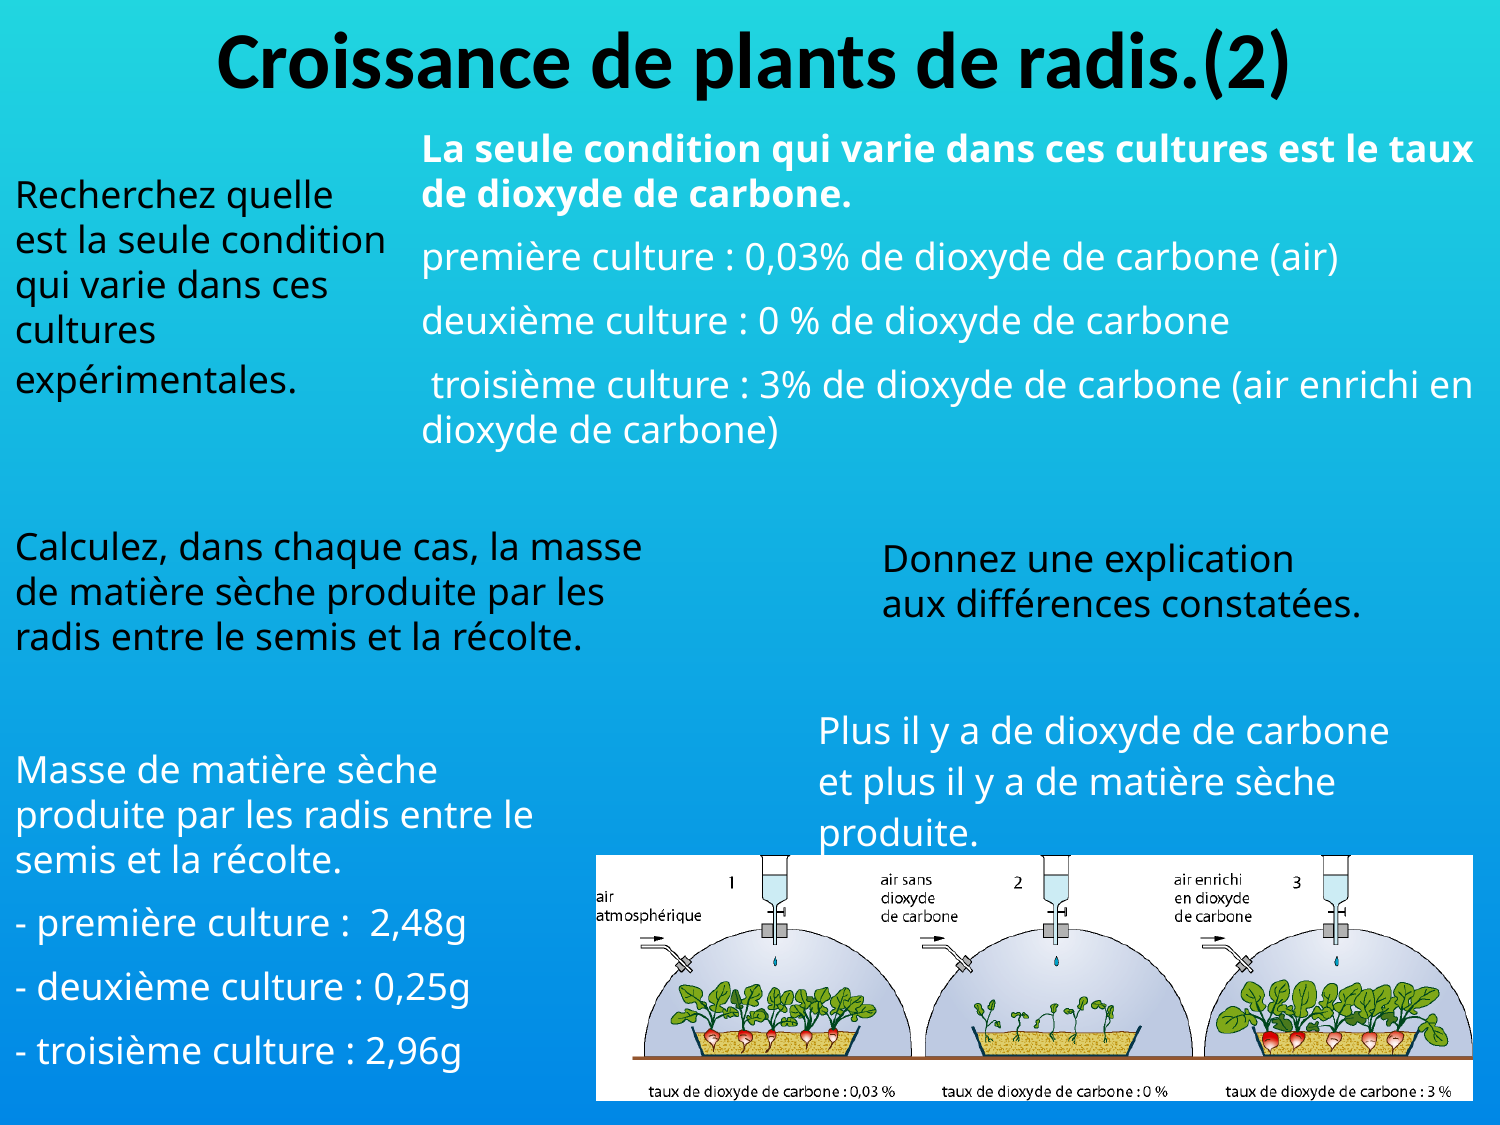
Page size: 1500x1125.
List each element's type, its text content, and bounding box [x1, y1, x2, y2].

picture [596, 848, 1473, 1102]
text_box Masse de matière sèche produite par les radis entre le semis et la récolte. - première culture : 2,48g - deuxième culture : 0,25g - troisième culture : 2,96g [0, 738, 598, 1080]
text_box Recherchez quelle est la seule condition qui varie dans ces cultures expérimentales. [0, 164, 406, 409]
text_box Donnez une explication aux différences constatées. [867, 527, 1383, 633]
title Croissance de plants de radis.(2) [117, 0, 1395, 113]
text_box Plus il y a de dioxyde de carbone et plus il y a de matière sèche produite. [803, 696, 1418, 848]
text_box La seule condition qui varie dans ces cultures est le taux de dioxyde de carbone. première culture : 0,03% de dioxyde de carbone (air) deuxième culture : 0 % de dioxyde de carbone troisième culture : 3% de dioxyde de carbone (air enrichi en dioxyde de carbone) [406, 117, 1500, 459]
text_box Calculez, dans chaque cas, la masse de matière sèche produite par les radis entre le semis et la récolte. [0, 515, 680, 666]
